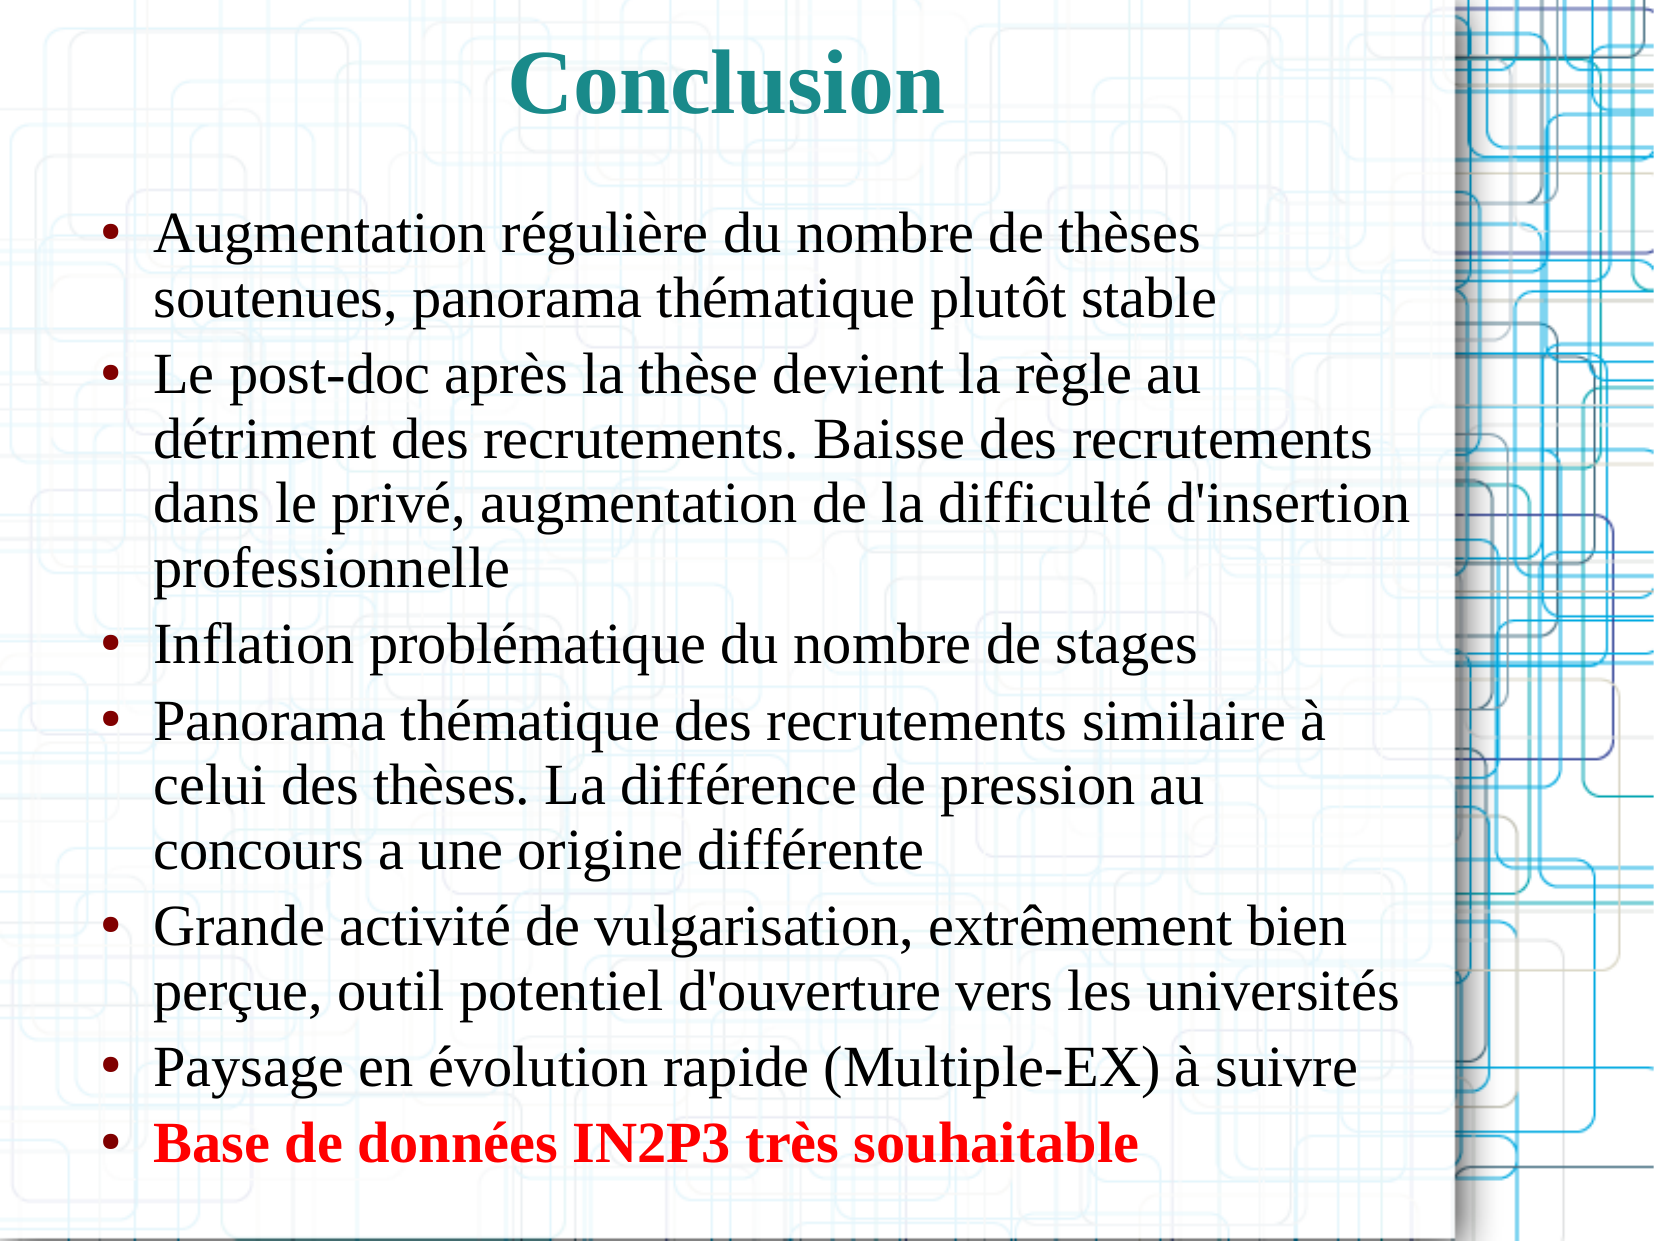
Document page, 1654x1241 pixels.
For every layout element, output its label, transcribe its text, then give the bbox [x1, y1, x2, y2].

list Augmentation régulière du nombre de thèses soutenues, panorama thématique plutôt stable Le post-doc après la thèse devient la règle au détriment des recrutements. Baisse des recrutements dans le privé, augmentation de la difficulté d'insertion professionnelle Inflation problématique du nombre de stages Panorama thématique des recrutements similaire à celui des thèses. La différence de pression au concours a une origine différente Grande activité de vulgarisation, extrêmement bien perçue, outil potentiel d'ouverture vers les universités Paysage en évolution rapide (Multiple-EX) à suivre Base de données IN2P3 très souhaitable [82, 200, 1418, 1205]
picture [0, 0, 1654, 1241]
title Conclusion [0, 29, 1453, 136]
